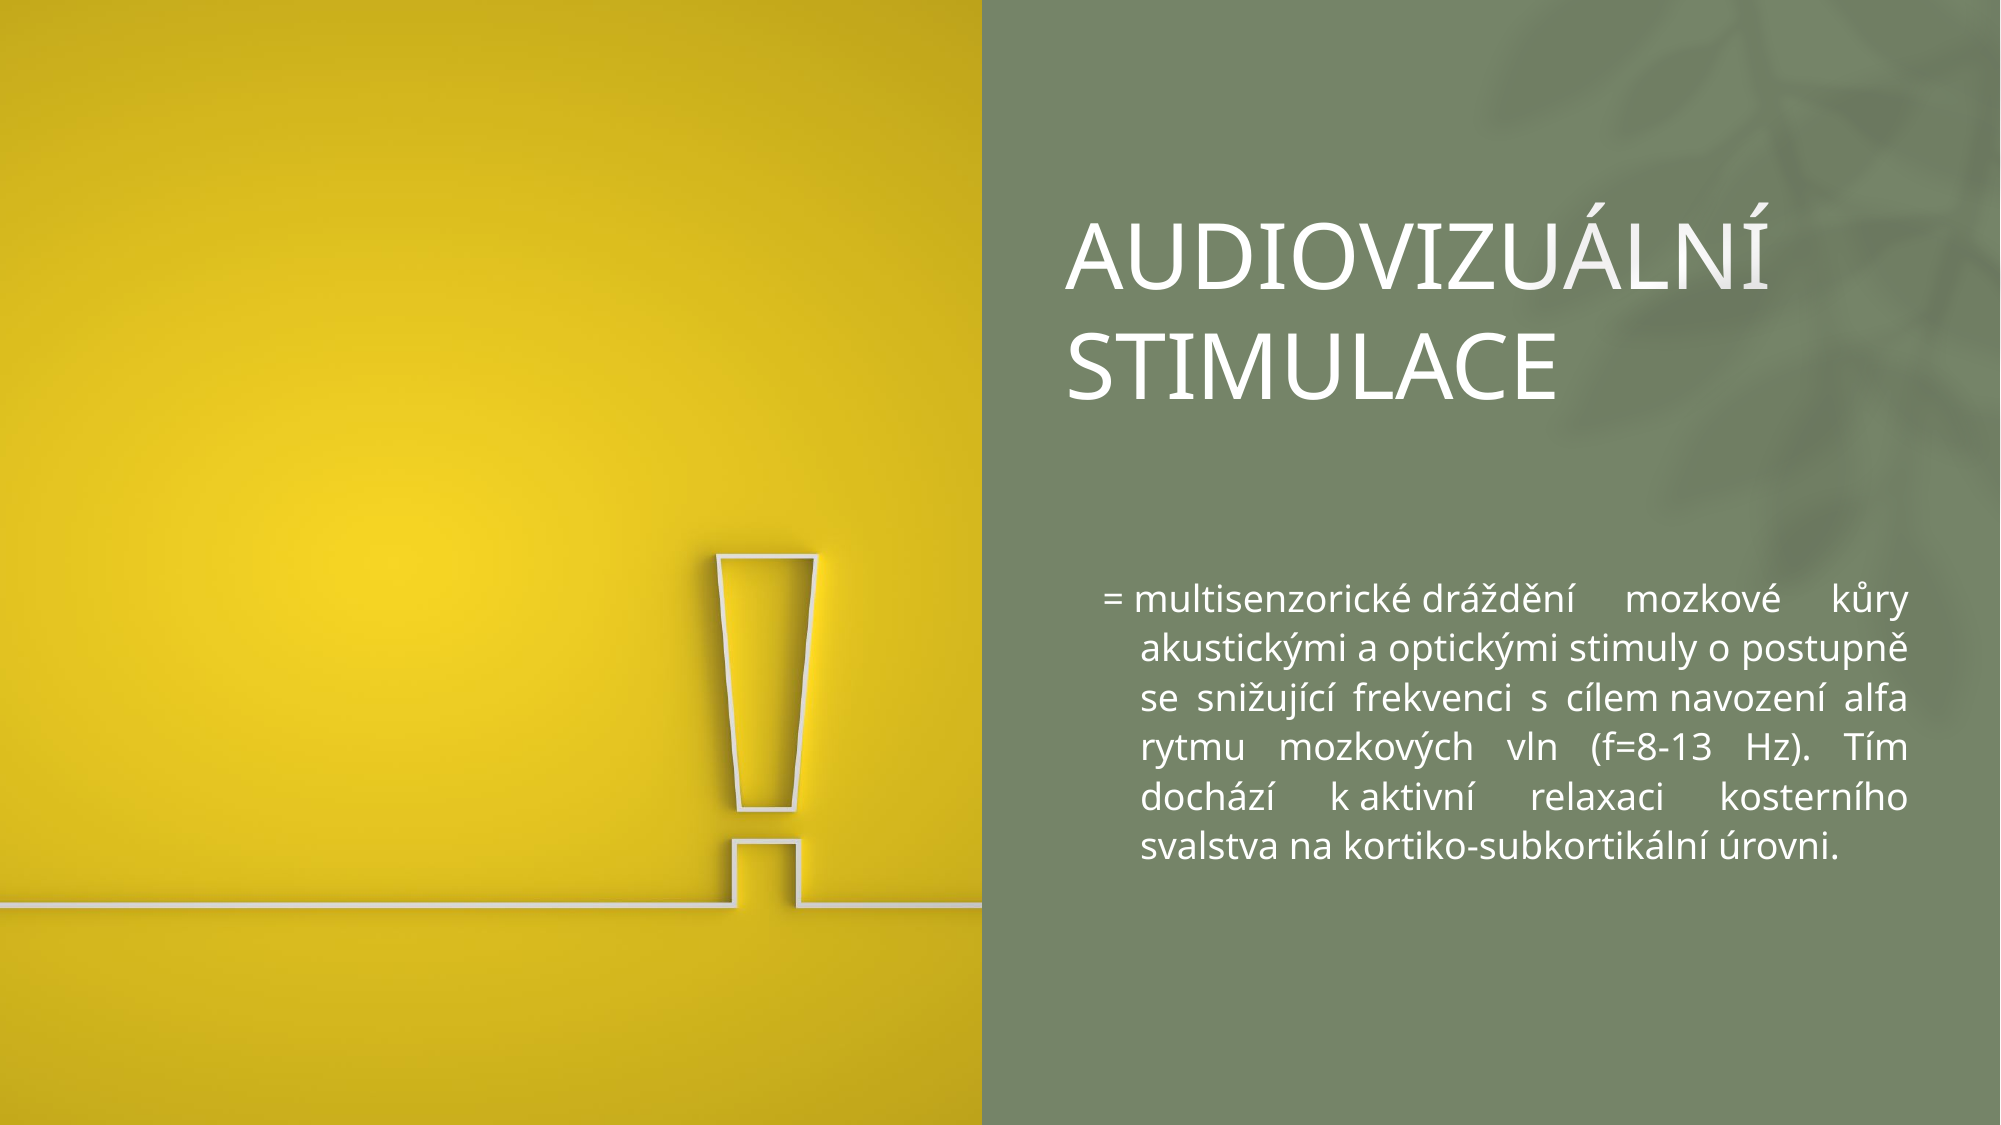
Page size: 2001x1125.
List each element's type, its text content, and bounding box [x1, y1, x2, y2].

list = multisenzorické dráždění mozkové kůry akustickými a optickými stimuly o postupně se snižující frekvenci s cílem navození alfa rytmu mozkových vln (f=8-13 Hz). Tím dochází k aktivní relaxaci kosterního svalstva na kortiko-subkortikální úrovni. [1050, 562, 1925, 987]
text_box [982, 0, 2000, 1125]
title AUDIOVIZUÁLNÍ STIMULACE [1050, 75, 1431, 541]
picture [0, 0, 982, 1125]
picture [1431, 0, 2000, 756]
